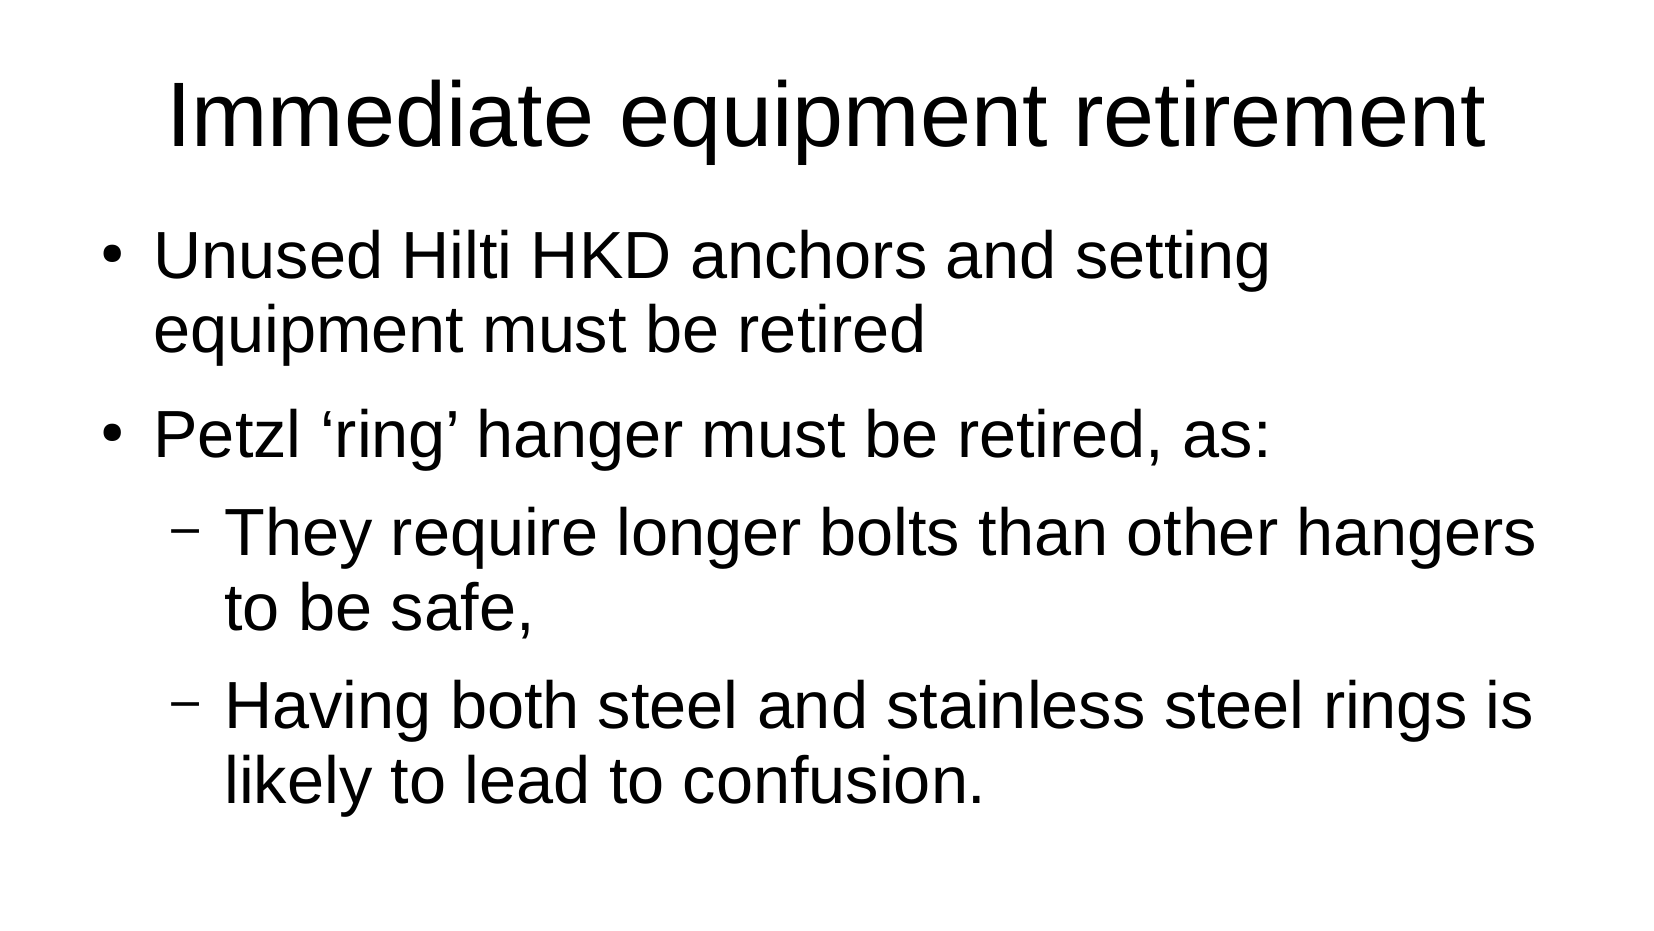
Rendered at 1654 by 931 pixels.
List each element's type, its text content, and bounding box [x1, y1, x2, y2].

list Unused Hilti HKD anchors and setting equipment must be retired Petzl ‘ring’ hanger must be retired, as: They require longer bolts than other hangers to be safe, Having both steel and stainless steel rings is likely to lead to confusion. [82, 217, 1571, 886]
title Immediate equipment retirement [82, 37, 1571, 193]
